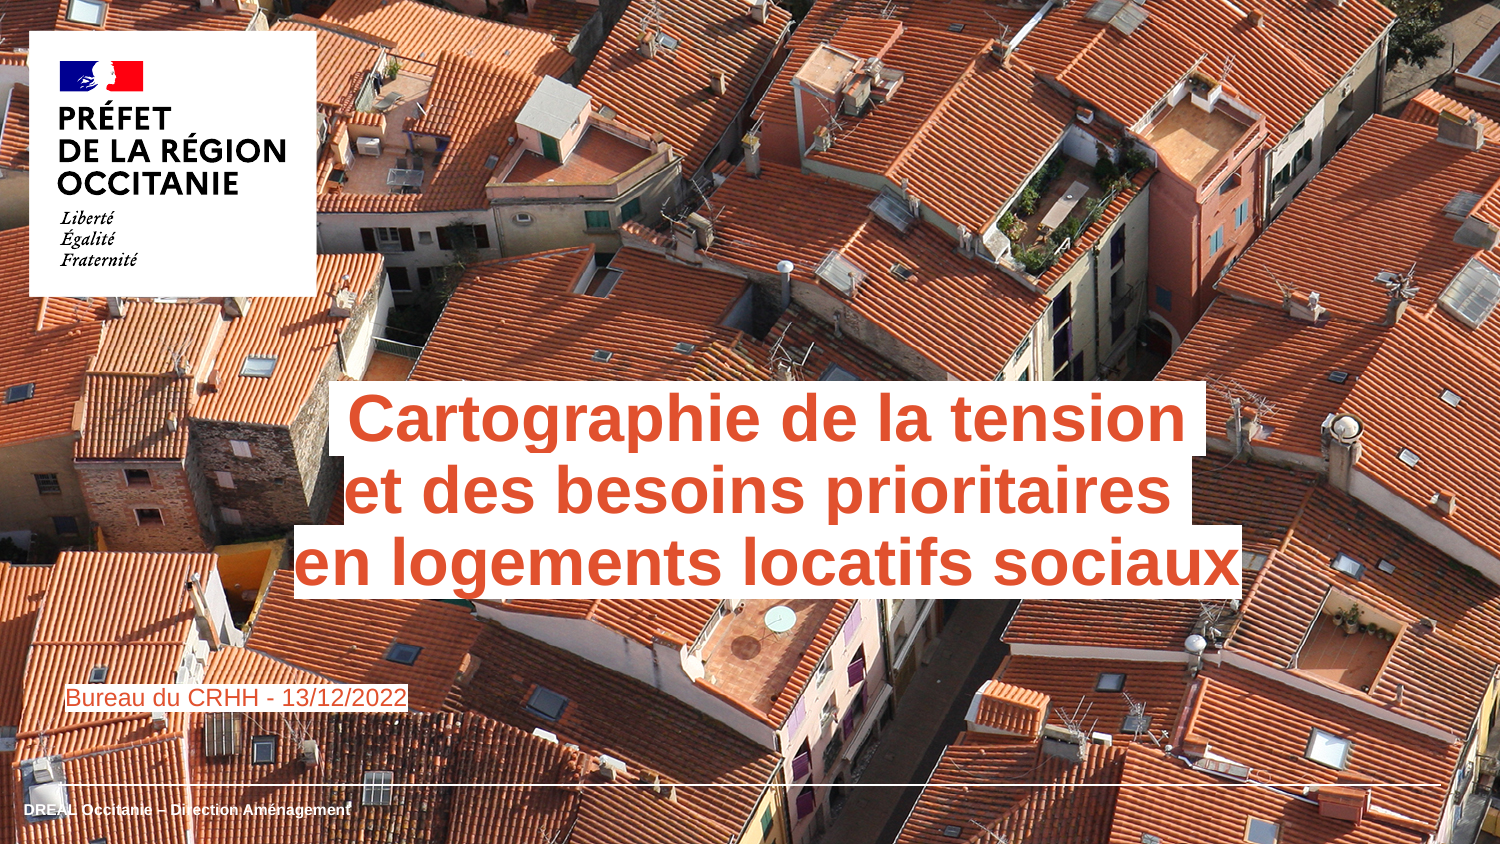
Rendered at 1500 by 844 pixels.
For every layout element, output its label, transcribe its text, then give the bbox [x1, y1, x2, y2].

footer DREAL Occitanie – Direction Aménagement [23, 779, 993, 839]
list Cartographie de la tension et des besoins prioritaires en logements locatifs sociaux Bureau du CRHH - 13/12/2022 [11, 342, 1500, 530]
picture [0, 0, 1500, 844]
